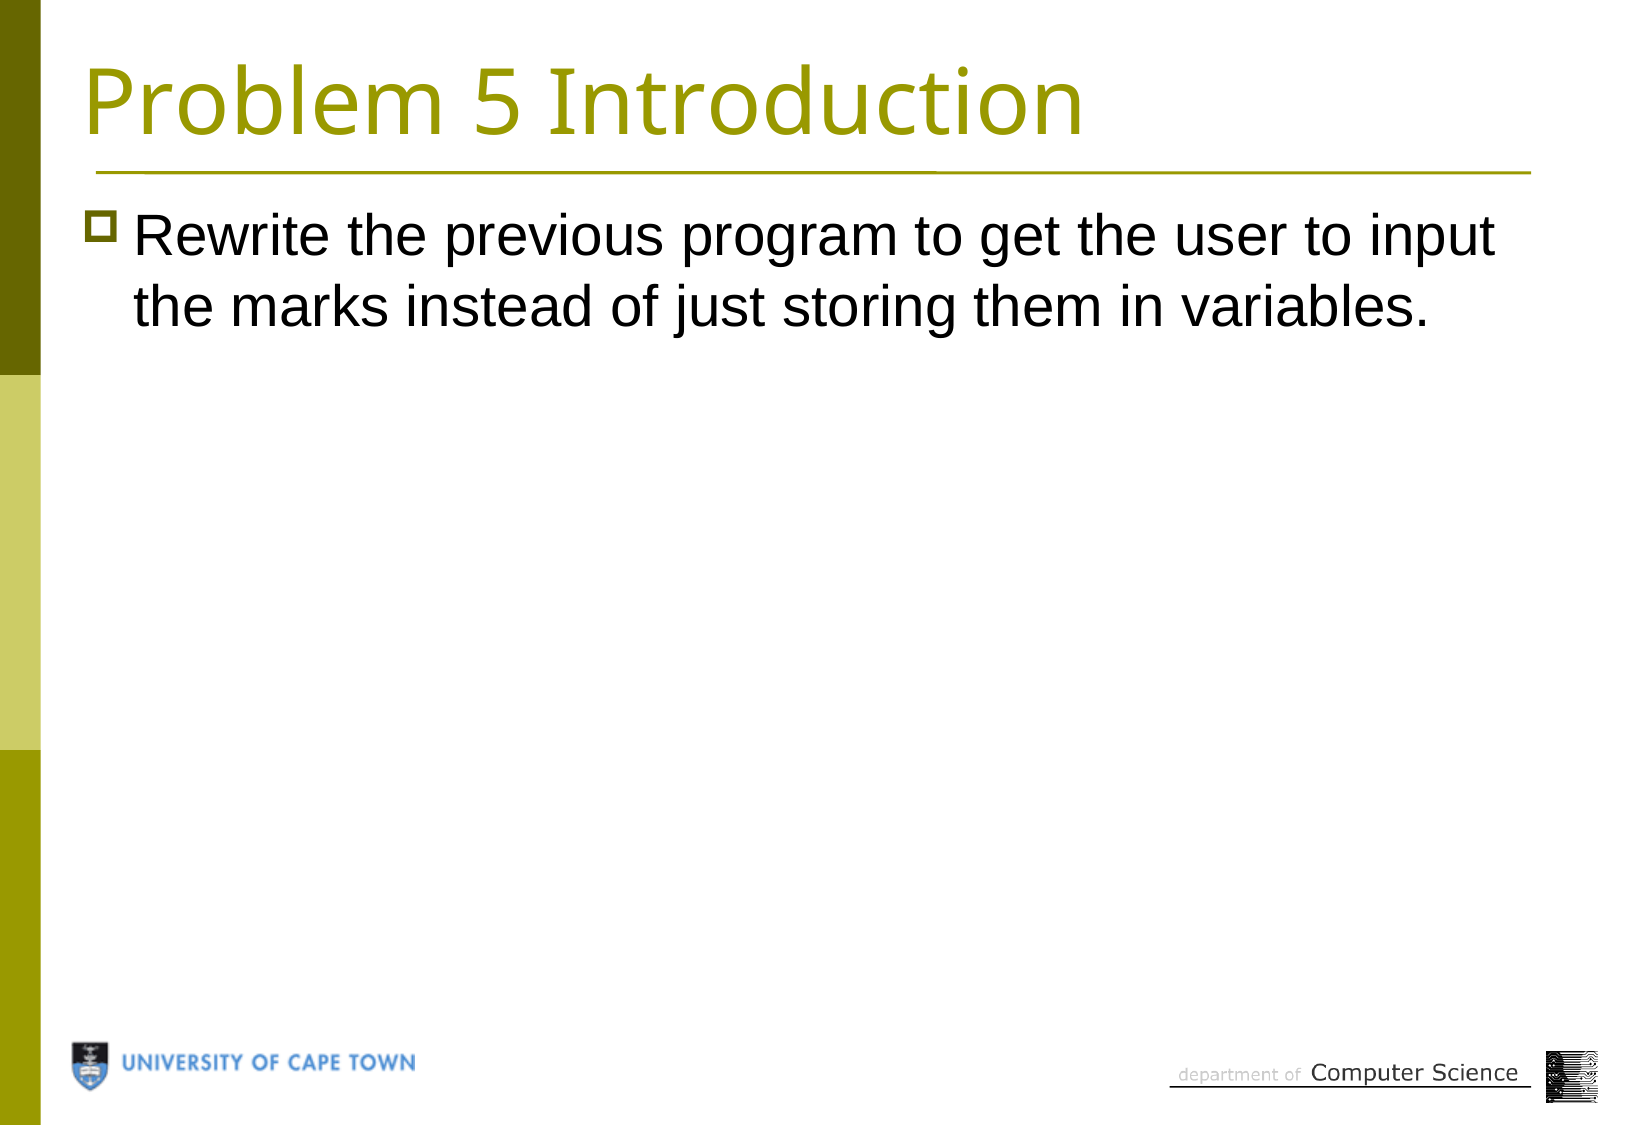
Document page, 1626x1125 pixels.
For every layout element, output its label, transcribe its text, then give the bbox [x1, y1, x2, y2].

picture [61, 1024, 415, 1103]
title Problem 5 Introduction [81, 52, 1543, 164]
picture [1546, 1051, 1598, 1103]
text_box Rewrite the previous program to get the user to input the marks instead of just storing them in variables. [81, 196, 1543, 990]
picture [1169, 1043, 1532, 1091]
